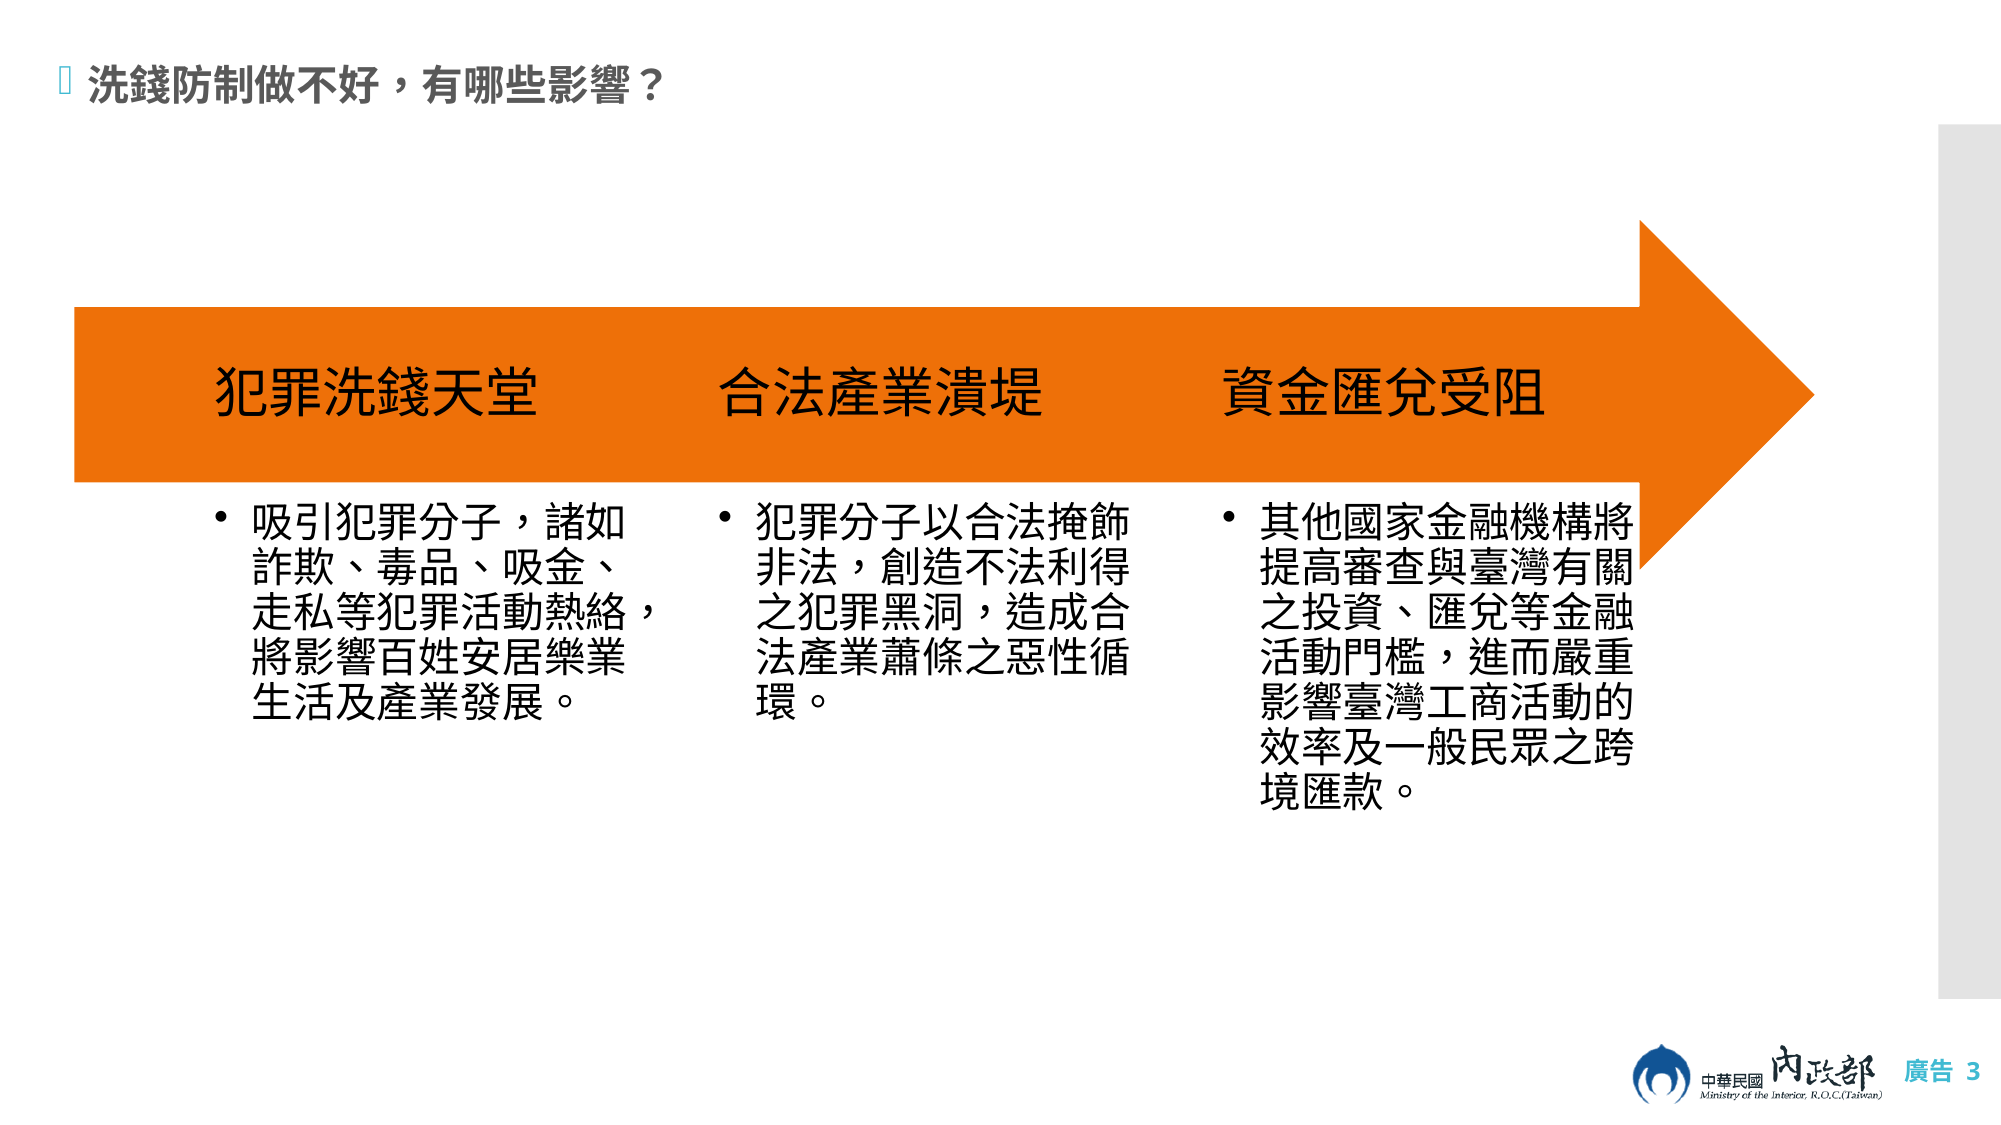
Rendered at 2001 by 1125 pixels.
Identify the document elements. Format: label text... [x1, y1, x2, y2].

text_box 犯罪分子以合法掩飾非法，創造不法利得之犯罪黑洞，造成合法產業蕭條之惡性循環。 [717, 501, 1138, 960]
text_box 吸引犯罪分子，諸如詐欺、毒品、吸金、走私等犯罪活動熱絡，將影響百姓安居樂業生活及產業發展。 [214, 501, 634, 960]
text_box 其他國家金融機構將提高審查與臺灣有關之投資、匯兌等金融活動門檻，進而嚴重影響臺灣工商活動的效率及一般民眾之跨境匯款。 [1221, 501, 1642, 960]
list 洗錢防制做不好，有哪些影響？ [42, 28, 1853, 146]
text_box 合法產業潰堤 [717, 306, 1138, 484]
text_box [73, 217, 1817, 569]
picture [1632, 1044, 1882, 1104]
text_box 資金匯兌受阻 [1221, 306, 1642, 484]
slide_number 廣告 <編號> [1744, 1042, 1996, 1103]
text_box 犯罪洗錢天堂 [214, 306, 634, 484]
